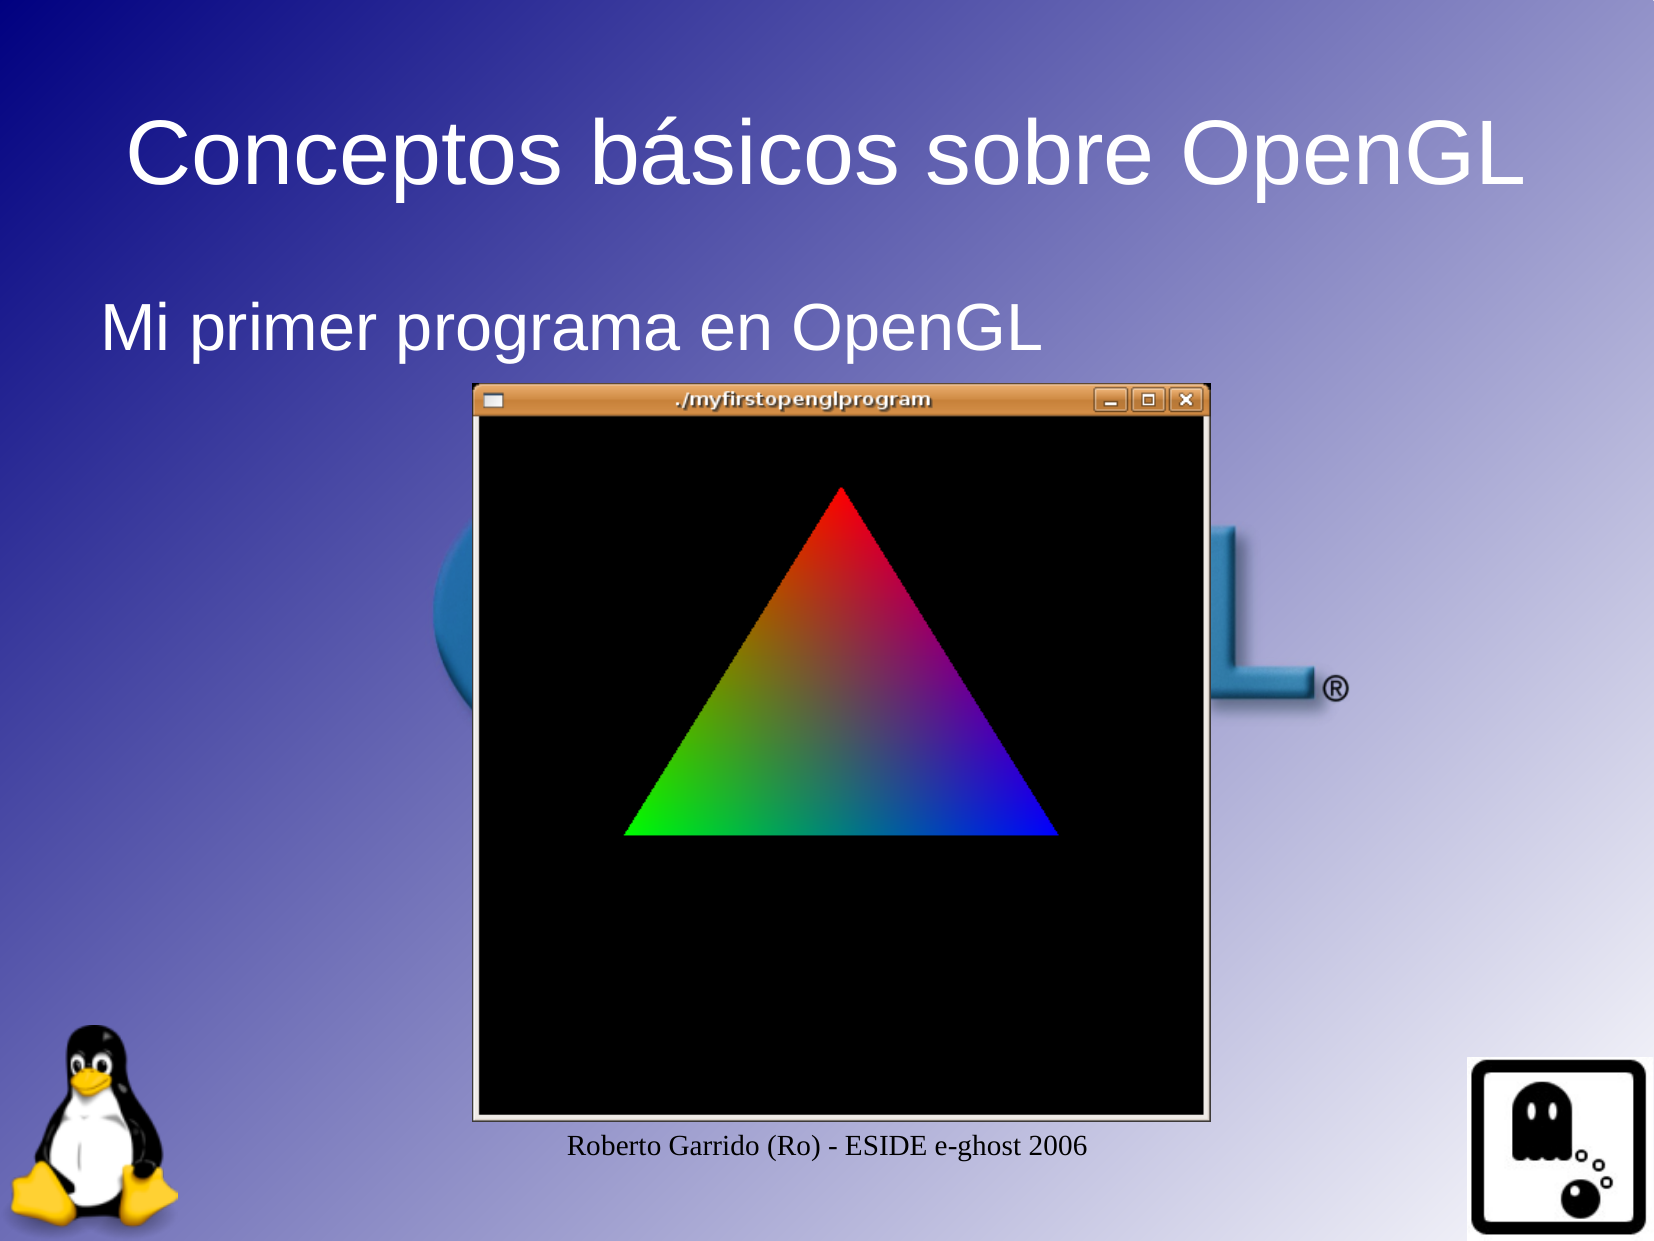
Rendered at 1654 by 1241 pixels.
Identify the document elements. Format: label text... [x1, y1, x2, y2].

list Mi primer programa en OpenGL [82, 290, 1571, 1109]
picture [0, 1025, 178, 1241]
title Conceptos básicos sobre OpenGL [82, 49, 1571, 257]
picture [1467, 1057, 1654, 1241]
picture [472, 383, 1211, 1122]
